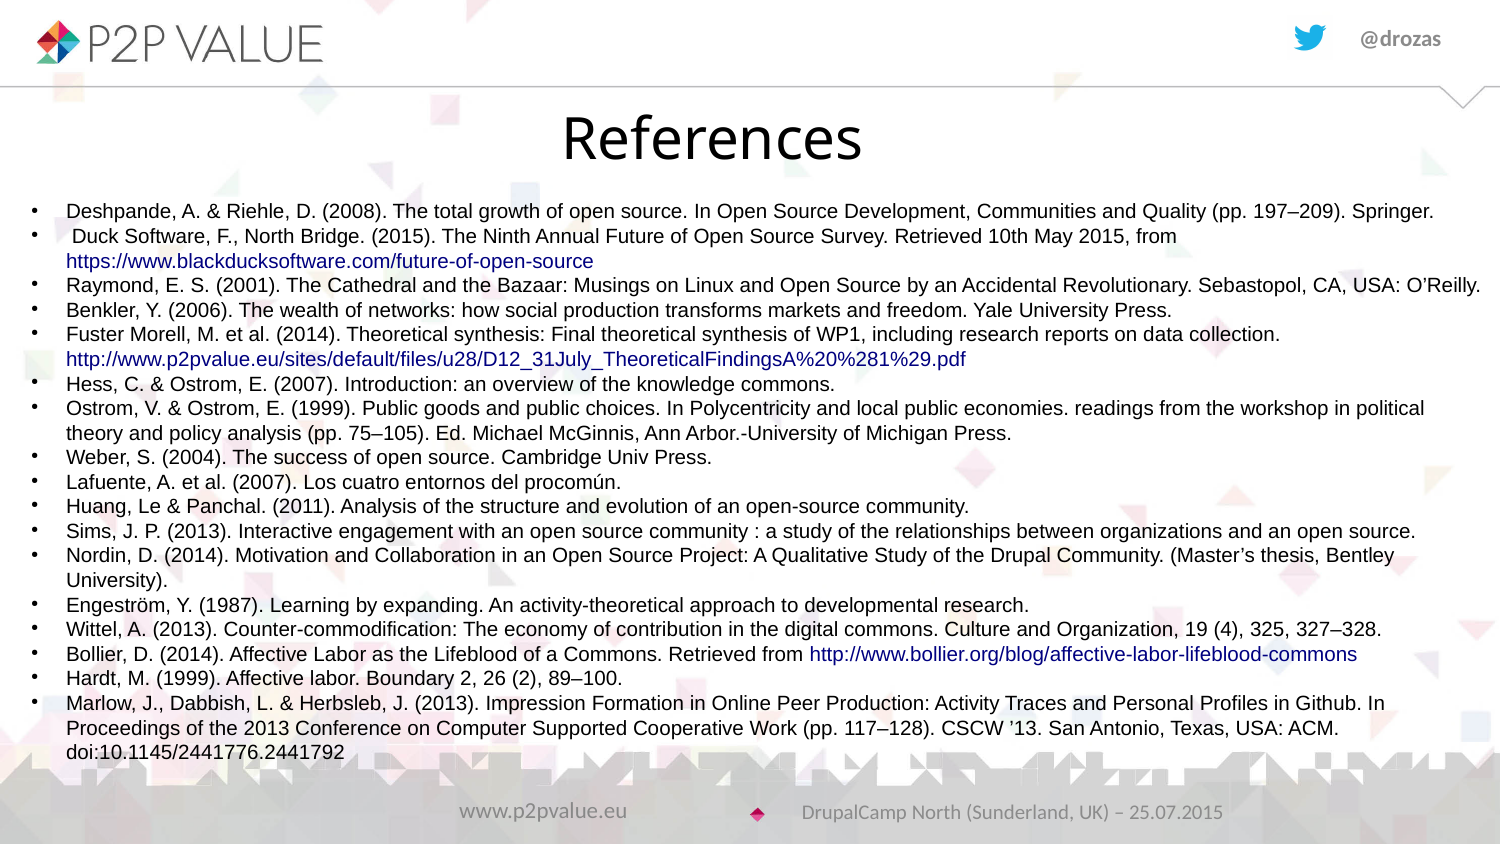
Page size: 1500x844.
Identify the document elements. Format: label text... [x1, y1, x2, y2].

subtitle Deshpande, A. & Riehle, D. (2008). The total growth of open source. In Open Source Development, Communities and Quality (pp. 197–209). Springer. Duck Software, F., North Bridge. (2015). The Ninth Annual Future of Open Source Survey. Retrieved 10th May 2015, from https://www.blackducksoftware.com/future-of-open-source Raymond, E. S. (2001). The Cathedral and the Bazaar: Musings on Linux and Open Source by an Accidental Revolutionary. Sebastopol, CA, USA: O’Reilly. Benkler, Y. (2006). The wealth of networks: how social production transforms markets and freedom. Yale University Press. Fuster Morell, M. et al. (2014). Theoretical synthesis: Final theoretical synthesis of WP1, including research reports on data collection. http://www.p2pvalue.eu/sites/default/files/u28/D12_31July_TheoreticalFindingsA%20%281%29.pdf Hess, C. & Ostrom, E. (2007). Introduction: an overview of the knowledge commons. Ostrom, V. & Ostrom, E. (1999). Public goods and public choices. In Polycentricity and local public economies. readings from the workshop in political theory and policy analysis (pp. 75–105). Ed. Michael McGinnis, Ann Arbor.-University of Michigan Press. Weber, S. (2004). The success of open source. Cambridge Univ Press. Lafuente, A. et al. (2007). Los cuatro entornos del procomún. Huang, Le & Panchal. (2011). Analysis of the structure and evolution of an open-source community. Sims, J. P. (2013). Interactive engagement with an open source community : a study of the relationships between organizations and an open source. Nordin, D. (2014). Motivation and Collaboration in an Open Source Project: A Qualitative Study of the Drupal Community. (Master’s thesis, Bentley University). Engeström, Y. (1987). Learning by expanding. An activity-theoretical approach to developmental research. Wittel, A. (2013). Counter-commodification: The economy of contribution in the digital commons. Culture and Organization, 19 (4), 325, 327–328. Bollier, D. (2014). Affective Labor as the Lifeblood of a Commons. Retrieved from http://www.bollier.org/blog/affective-labor-lifeblood-commons Hardt, M. (1999). Affective labor. Boundary 2, 26 (2), 89–100. Marlow, J., Dabbish, L. & Herbsleb, J. (2013). Impression Formation in Online Peer Production: Activity Traces and Personal Profiles in Github. In Proceedings of the 2013 Conference on Computer Supported Cooperative Work (pp. 117–128). CSCW ’13. San Antonio, Texas, USA: ACM. doi:10.1145/2441776.2441792 [17, 191, 1499, 796]
text_box www.p2pvalue.eu [453, 789, 672, 829]
text_box @drozas [1333, 15, 1455, 60]
text_box DrupalCamp North (Sunderland, UK) – 25.07.2015 [788, 788, 1481, 834]
title References [60, 92, 1366, 181]
picture [0, 0, 1500, 844]
